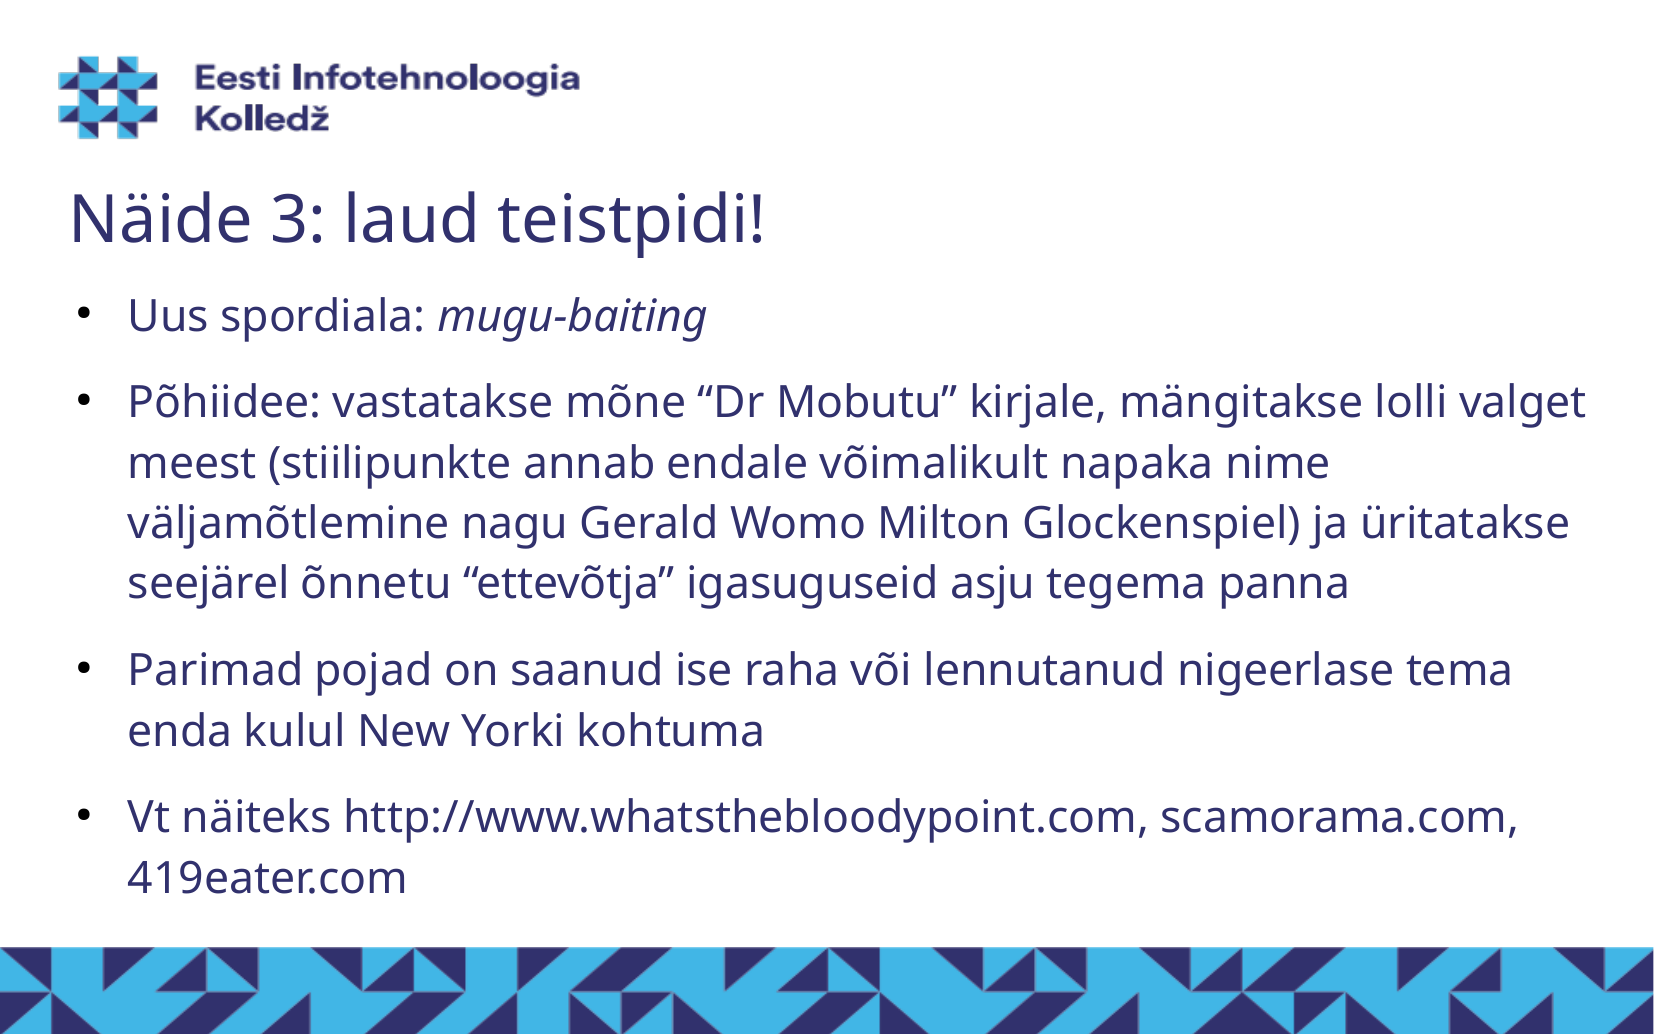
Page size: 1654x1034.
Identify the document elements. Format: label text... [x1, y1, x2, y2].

list Uus spordiala: mugu-baiting Põhiidee: vastatakse mõne “Dr Mobutu” kirjale, mängitakse lolli valget meest (stiilipunkte annab endale võimalikult napaka nime väljamõtlemine nagu Gerald Womo Milton Glockenspiel) ja üritatakse seejärel õnnetu “ettevõtja” igasuguseid asju tegema panna Parimad pojad on saanud ise raha või lennutanud nigeerlase tema enda kulul New Yorki kohtuma Vt näiteks http://www.whatsthebloodypoint.com, scamorama.com, 419eater.com [59, 283, 1595, 936]
title Näide 3: laud teistpidi! [68, 147, 1536, 283]
